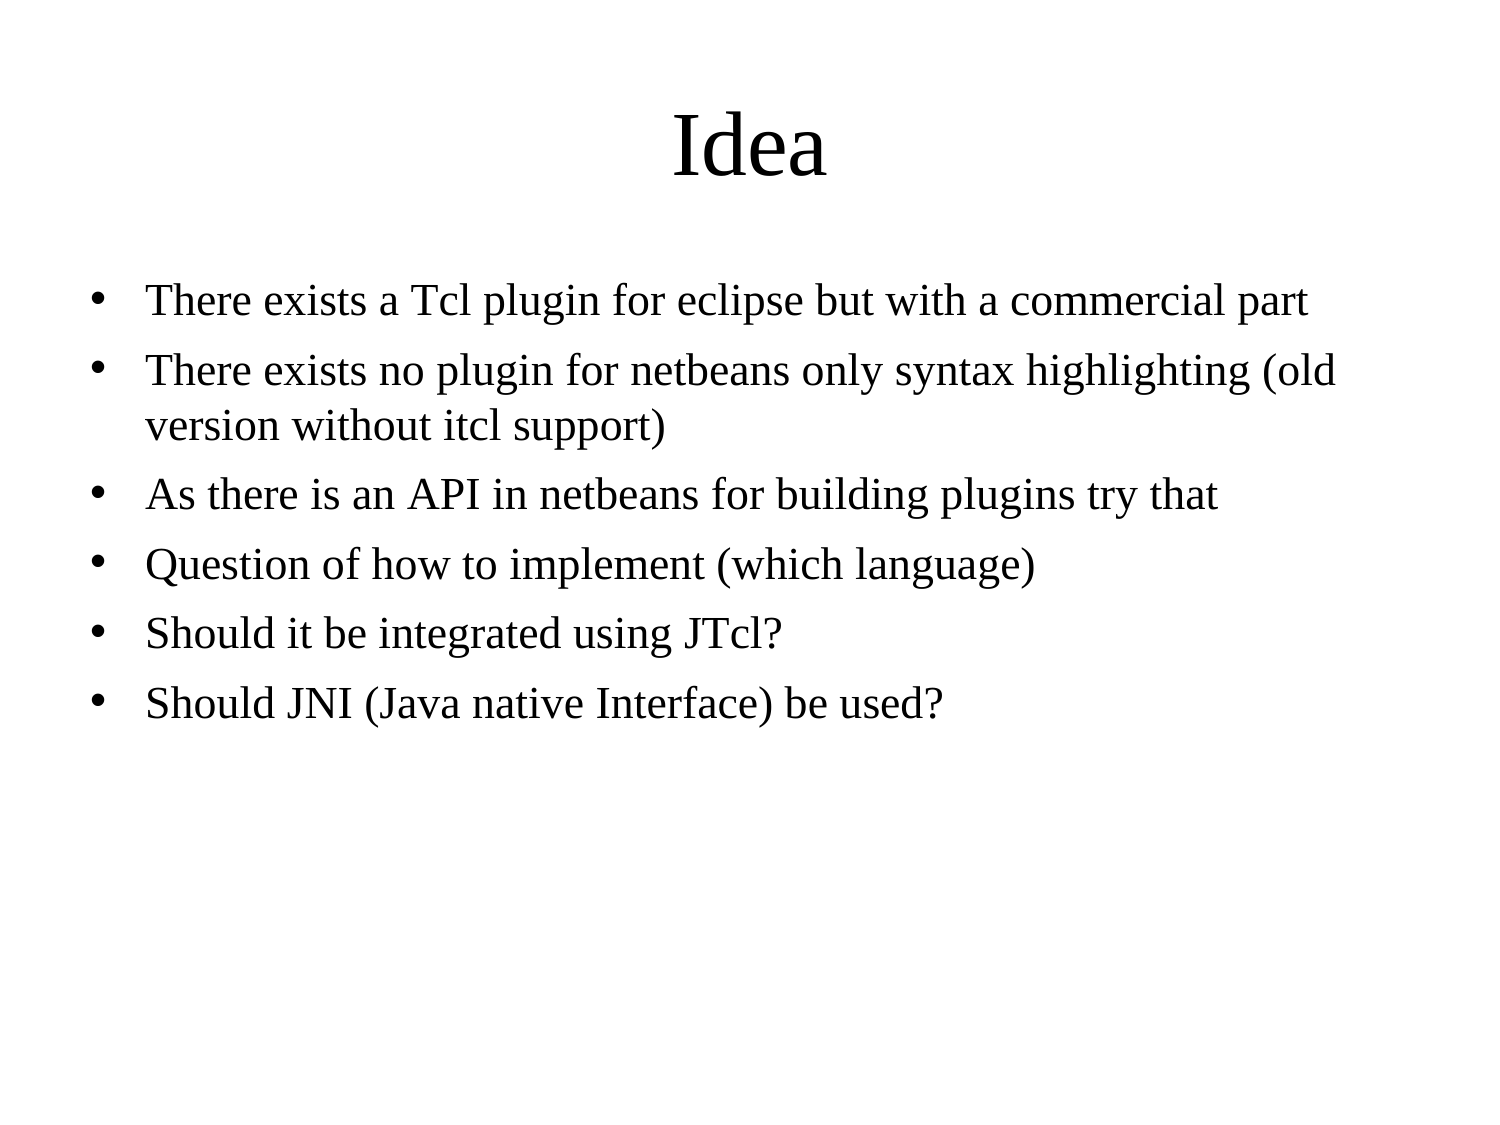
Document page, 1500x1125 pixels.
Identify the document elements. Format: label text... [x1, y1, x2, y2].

text_box There exists a Tcl plugin for eclipse but with a commercial part There exists no plugin for netbeans only syntax highlighting (old version without itcl support) As there is an API in netbeans for building plugins try that Question of how to implement (which language) Should it be integrated using JTcl? Should JNI (Java native Interface) be used? [75, 262, 1426, 1005]
text_box Idea [75, 45, 1426, 233]
